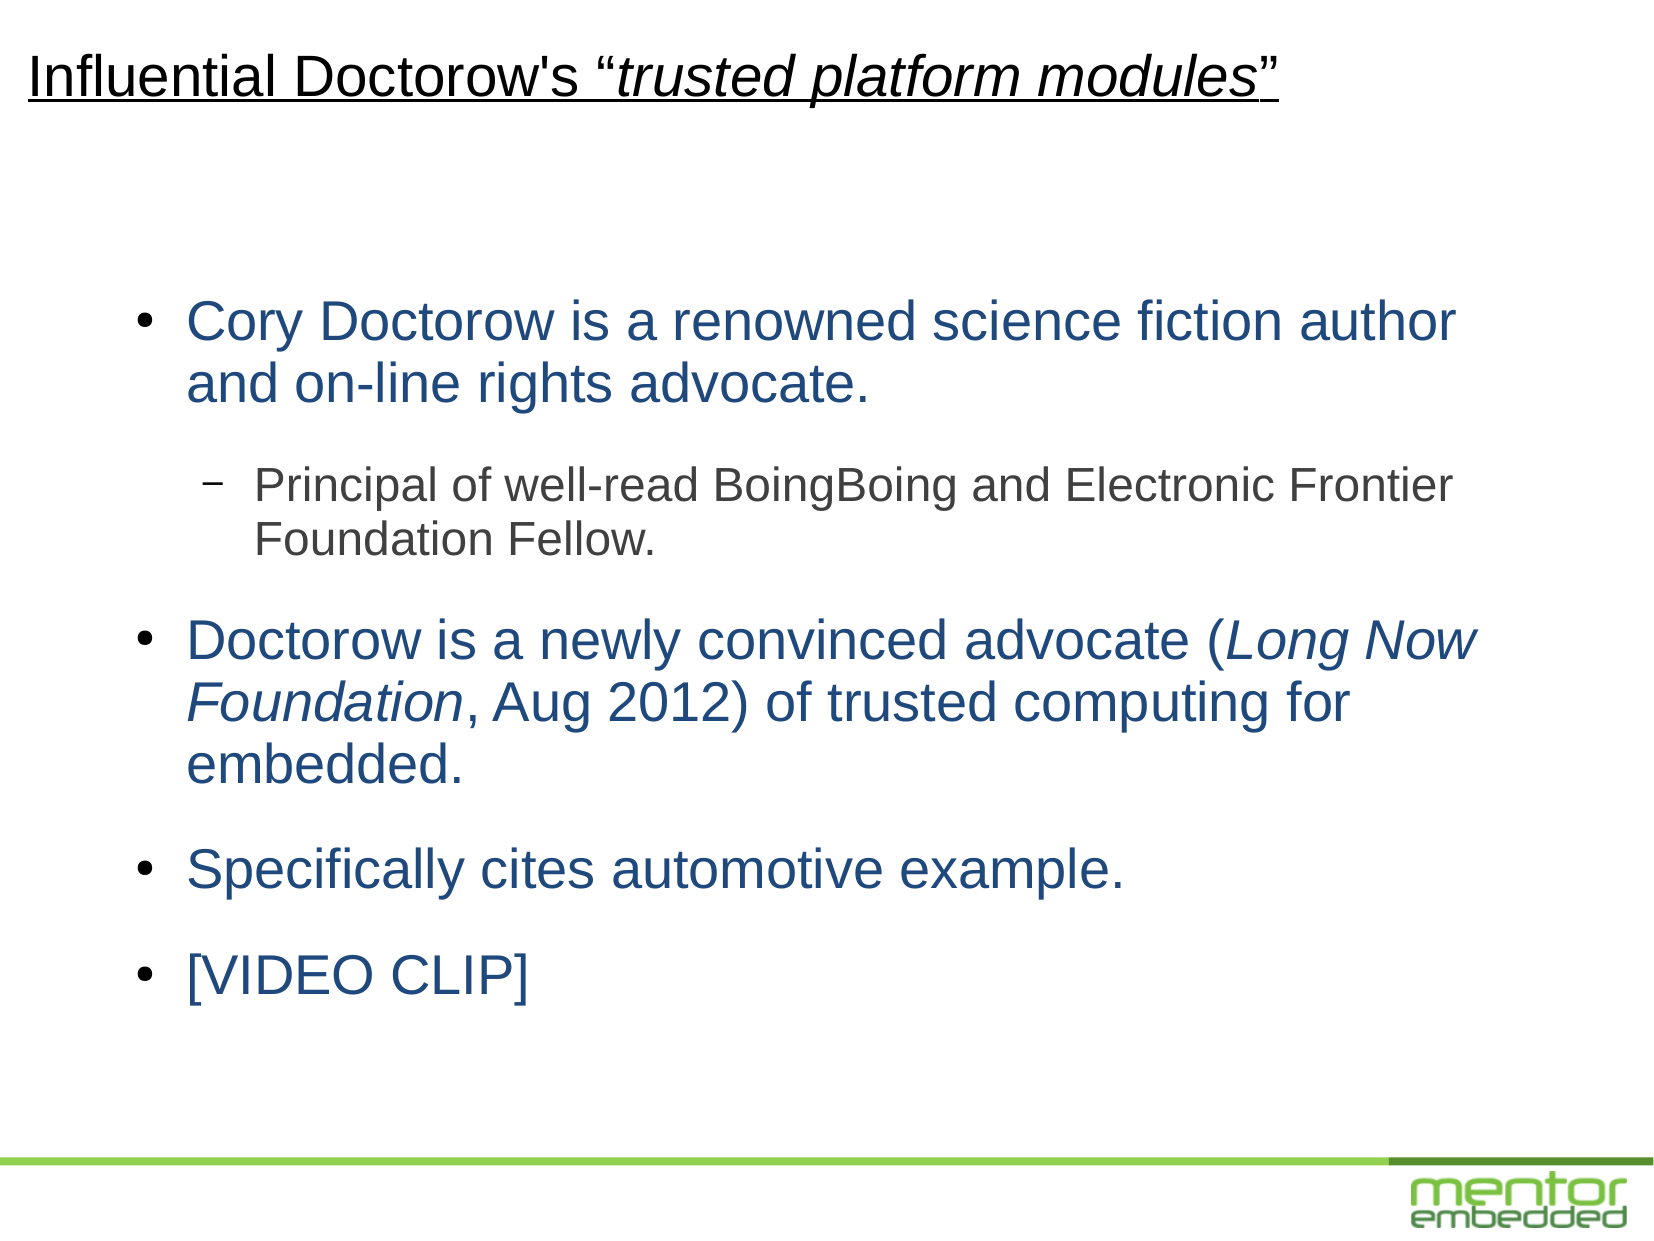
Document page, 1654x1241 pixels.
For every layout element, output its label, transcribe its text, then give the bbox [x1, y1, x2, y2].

list Cory Doctorow is a renowned science fiction author and on-line rights advocate. Principal of well-read BoingBoing and Electronic Frontier Foundation Fellow. Doctorow is a newly convinced advocate (Long Now Foundation, Aug 2012) of trusted computing for embedded. Specifically cites automotive example. [VIDEO CLIP] [117, 290, 1536, 1010]
picture [1411, 1171, 1627, 1228]
title Influential Doctorow's “trusted platform modules” [27, 13, 1640, 138]
